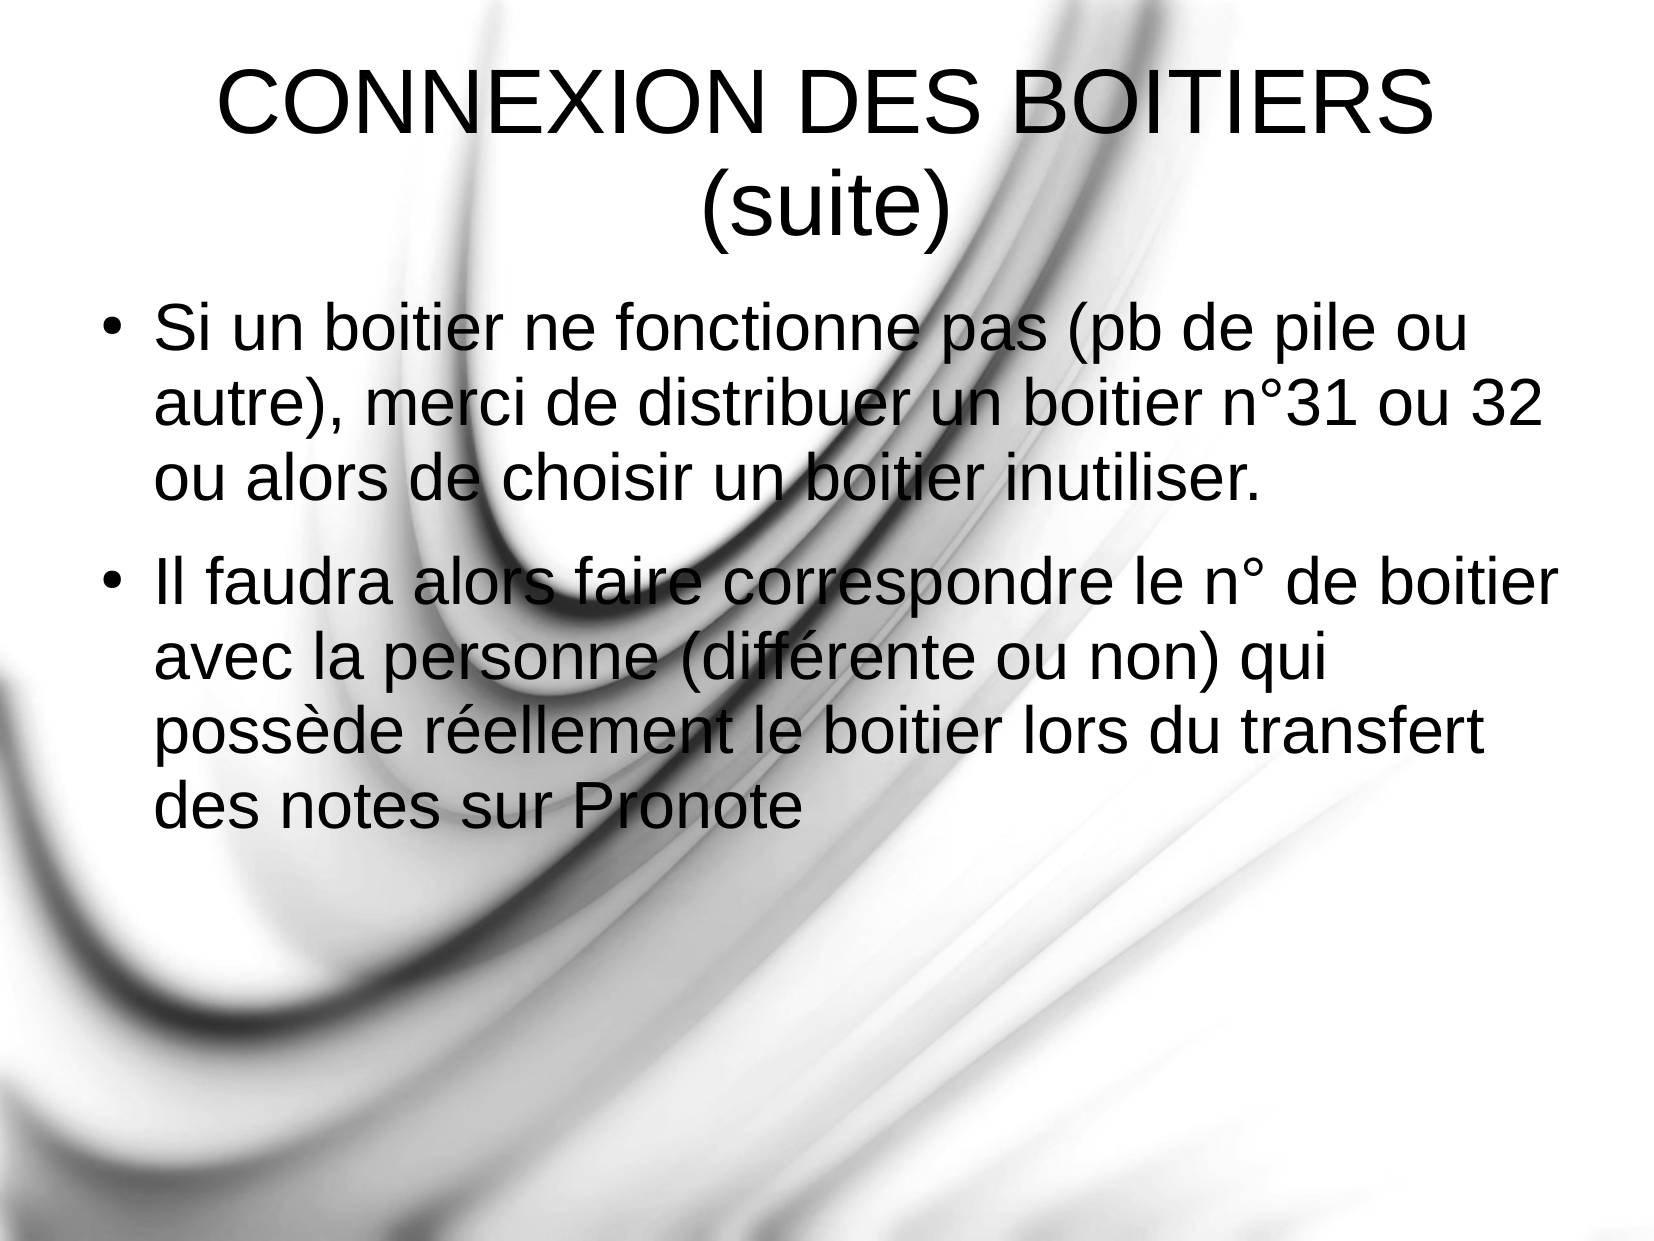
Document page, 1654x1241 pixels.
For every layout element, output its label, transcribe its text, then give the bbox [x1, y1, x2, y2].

title CONNEXION DES BOITIERS (suite) [82, 49, 1571, 257]
picture [0, 0, 1654, 1241]
list Si un boitier ne fonctionne pas (pb de pile ou autre), merci de distribuer un boitier n°31 ou 32 ou alors de choisir un boitier inutiliser. Il faudra alors faire correspondre le n° de boitier avec la personne (différente ou non) qui possède réellement le boitier lors du transfert des notes sur Pronote [82, 290, 1571, 1010]
